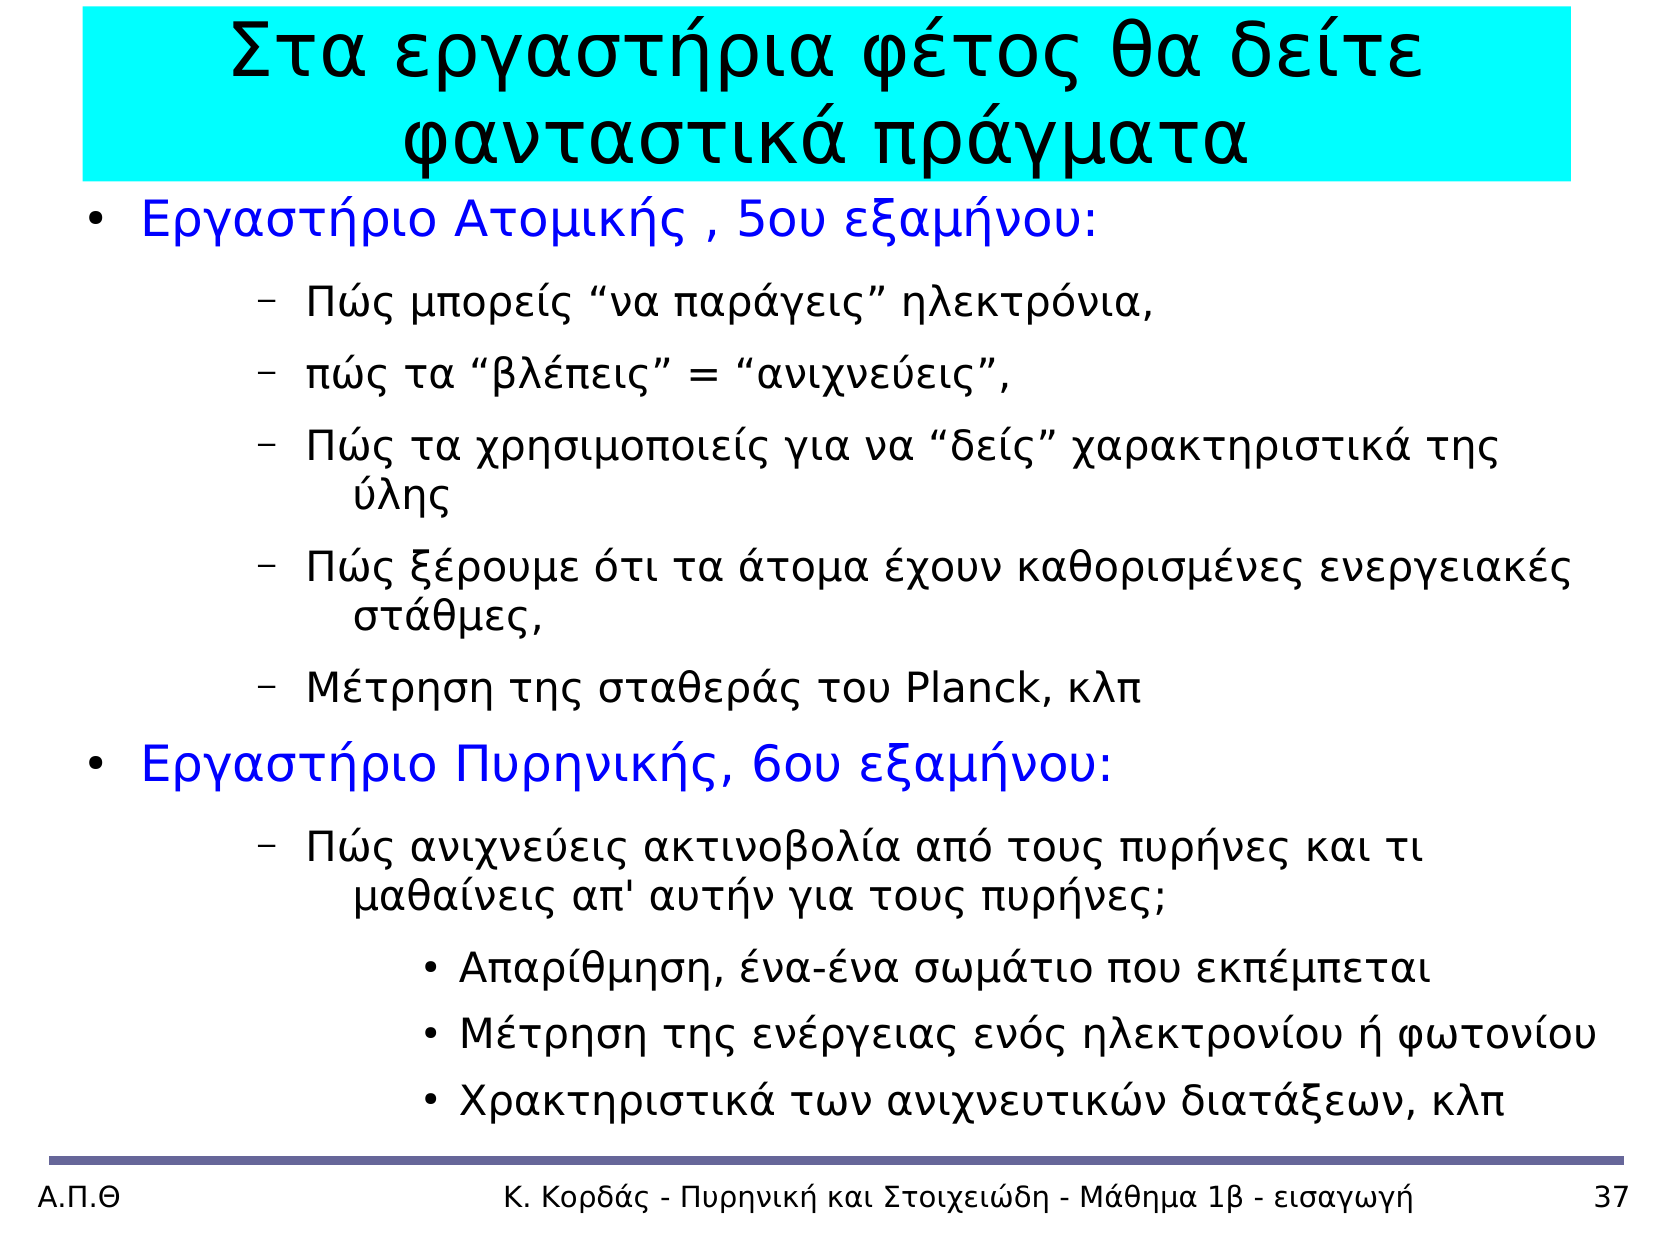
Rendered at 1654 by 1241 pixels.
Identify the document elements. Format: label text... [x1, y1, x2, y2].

list Εργαστήριο Ατομικής , 5ου εξαμήνου: Πώς μπορείς “να παράγεις” ηλεκτρόνια, πώς τα “βλέπεις” = “ανιχνεύεις”, Πώς τα χρησιμοποιείς για να “δείς” χαρακτηριστικά της ύλης Πώς ξέρουμε ότι τα άτομα έχουν καθορισμένες ενεργειακές στάθμες, Μέτρηση της σταθεράς του Planck, κλπ Εργαστήριο Πυρηνικής, 6ου εξαμήνου: Πώς ανιχνεύεις ακτινοβολία από τους πυρήνες και τι μαθαίνεις απ' αυτήν για τους πυρήνες; Απαρίθμηση, ένα-ένα σωμάτιο που εκπέμπεται Μέτρηση της ενέργειας ενός ηλεκτρονίου ή φωτονίου Χρακτηριστικά των ανιχνευτικών διατάξεων, κλπ [69, 190, 1613, 1167]
title Στα εργαστήρια φέτος θα δείτε φανταστικά πράγματα [82, 6, 1571, 182]
